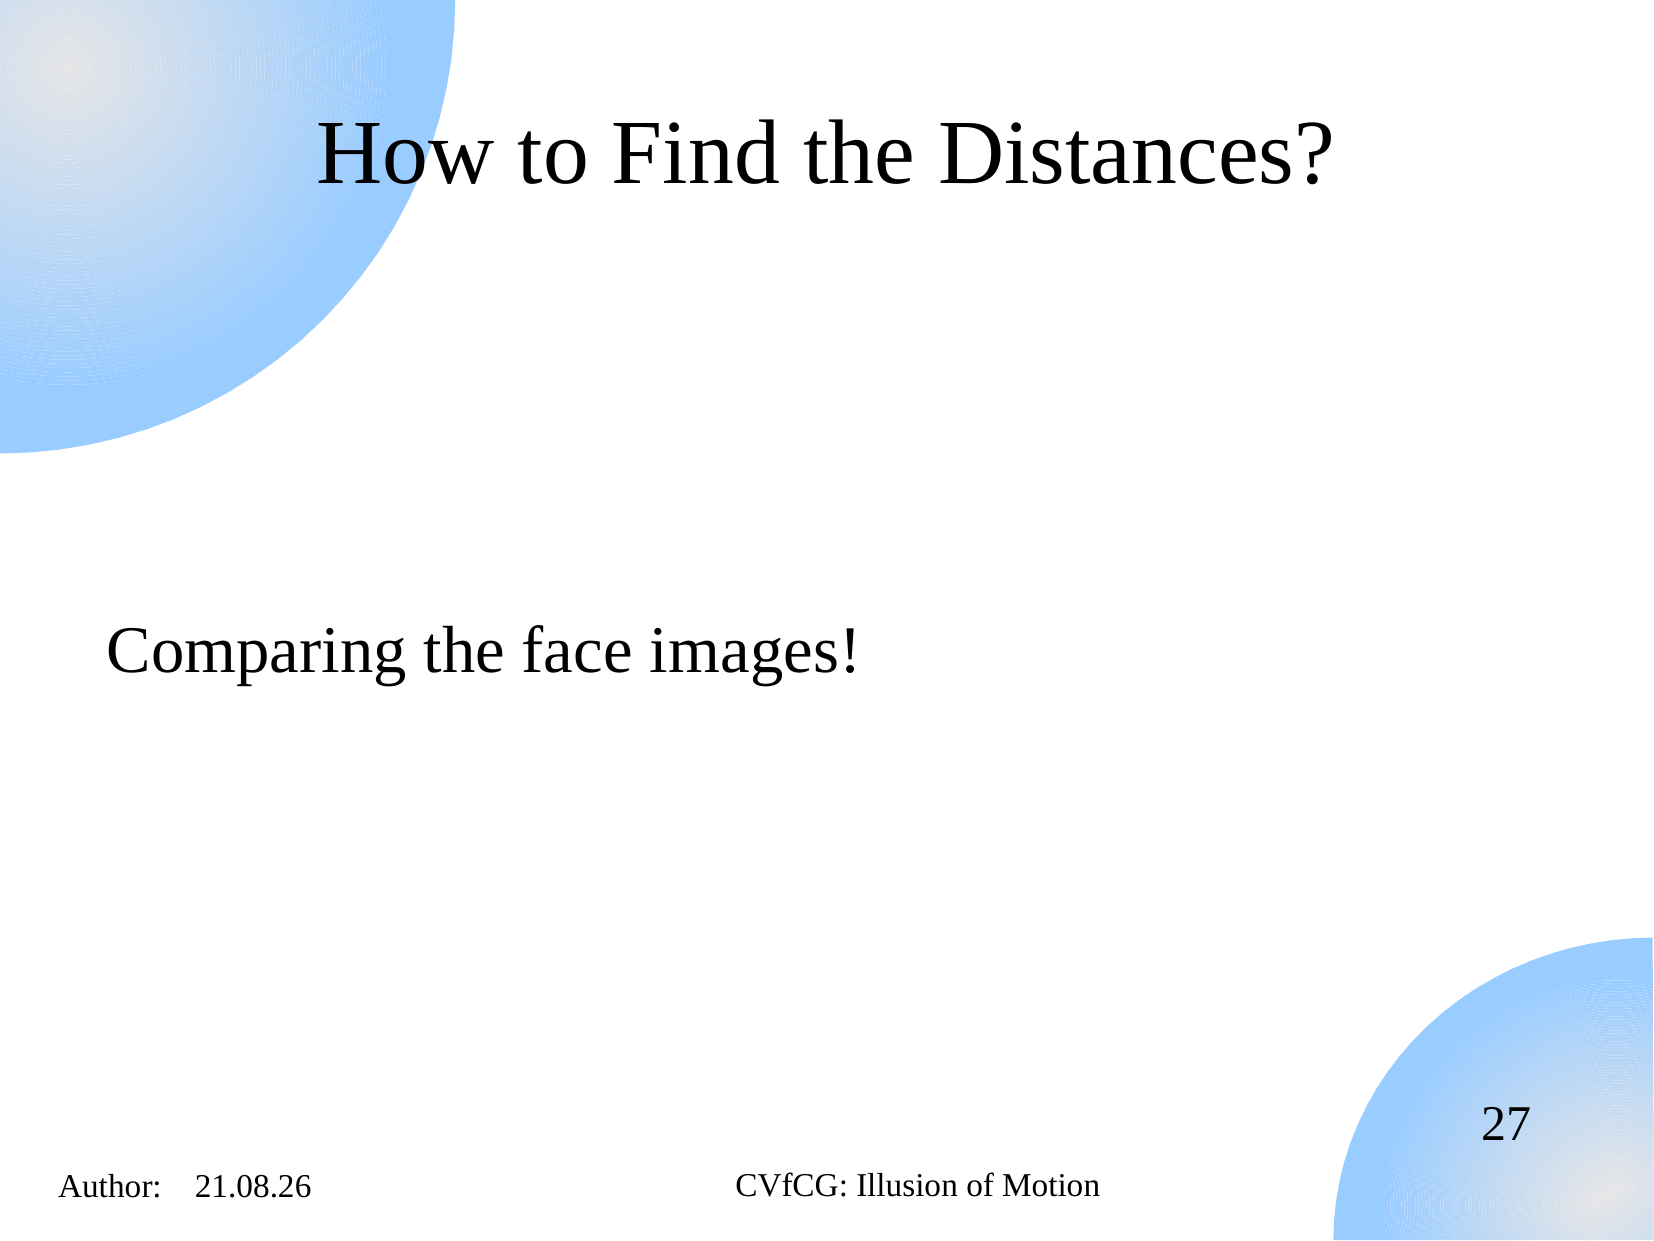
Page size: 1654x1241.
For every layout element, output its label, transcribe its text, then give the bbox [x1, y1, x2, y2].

subtitle Comparing the face images! [82, 290, 1571, 1010]
title How to Find the Distances? [82, 49, 1571, 257]
text_box CVfCG: Illusion of Motion [735, 1166, 1346, 1204]
text_box <number> [1401, 1095, 1611, 1152]
